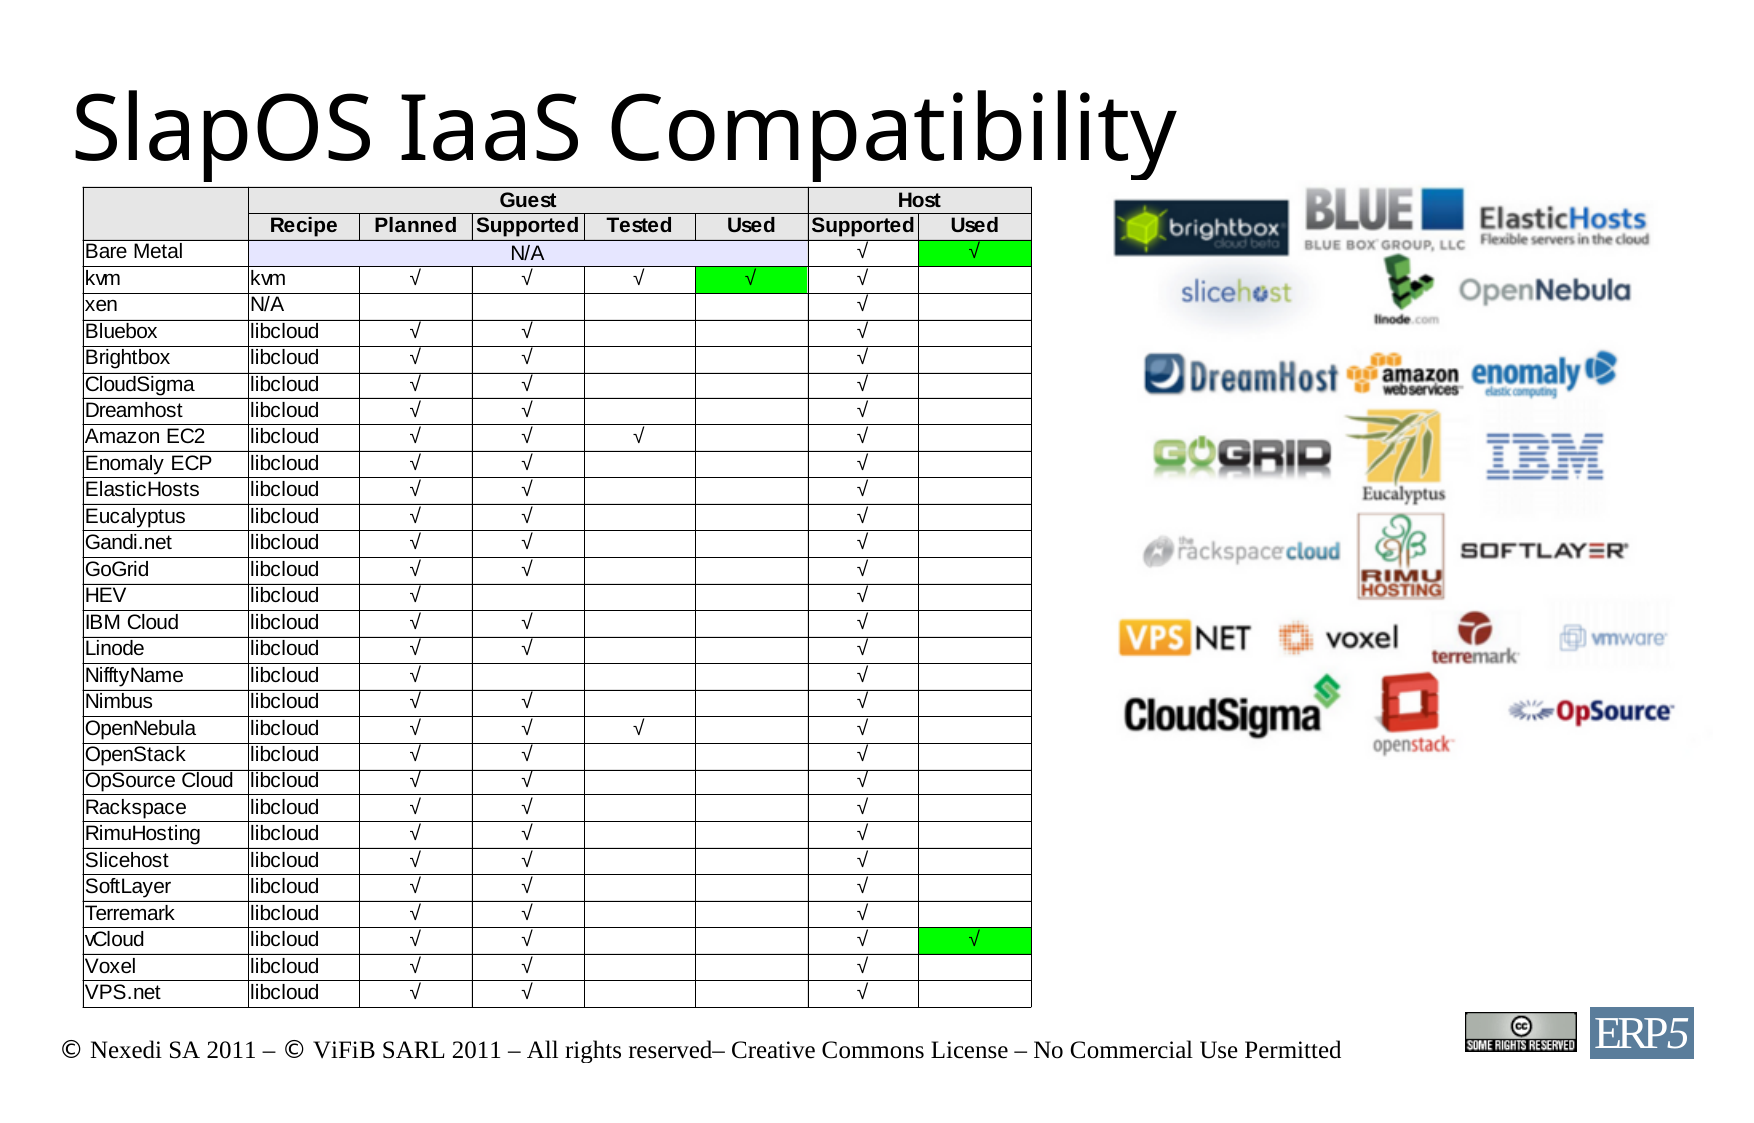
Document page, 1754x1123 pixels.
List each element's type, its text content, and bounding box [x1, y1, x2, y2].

title SlapOS IaaS Compatibility [71, 63, 1707, 187]
picture [1465, 1012, 1577, 1052]
picture [1074, 180, 1713, 760]
chart [82, 186, 1034, 1011]
